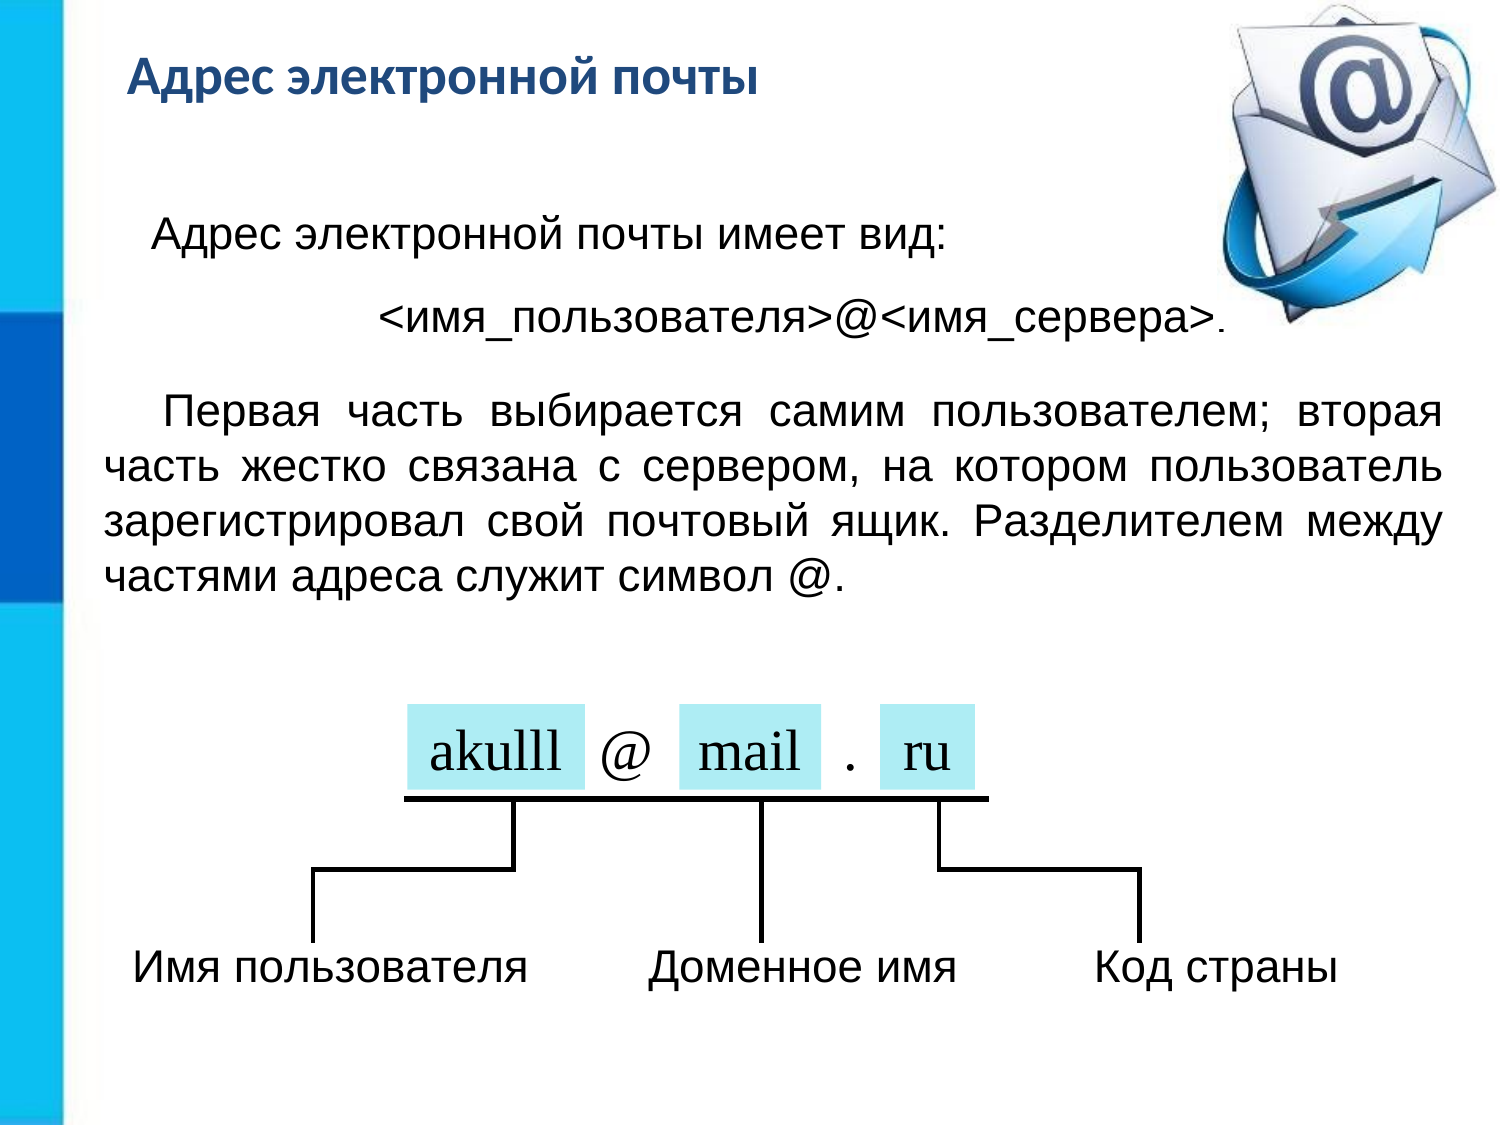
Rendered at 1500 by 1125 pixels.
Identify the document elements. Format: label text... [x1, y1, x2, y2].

text_box akulll [407, 704, 584, 790]
text_box mail [679, 704, 821, 790]
text_box Код страны [1045, 928, 1388, 1000]
text_box Адрес электронной почты [112, 31, 1217, 114]
text_box Имя пользователя [100, 928, 561, 1000]
text_box Доменное имя [608, 928, 999, 1000]
text_box ru [880, 704, 975, 790]
text_box . [821, 704, 880, 790]
text_box Адрес электронной почты имеет вид: [76, 196, 987, 267]
text_box <имя_пользователя>@<имя_сервера>. [88, 278, 1459, 350]
text_box Первая часть выбирается самим пользователем; вторая часть жестко связана с сервером, на котором пользователь зарегистрировал свой почтовый ящик. Разделителем между частями адреса служит символ @. [88, 373, 1459, 664]
text_box @ [584, 704, 668, 790]
picture [0, 0, 1500, 1125]
